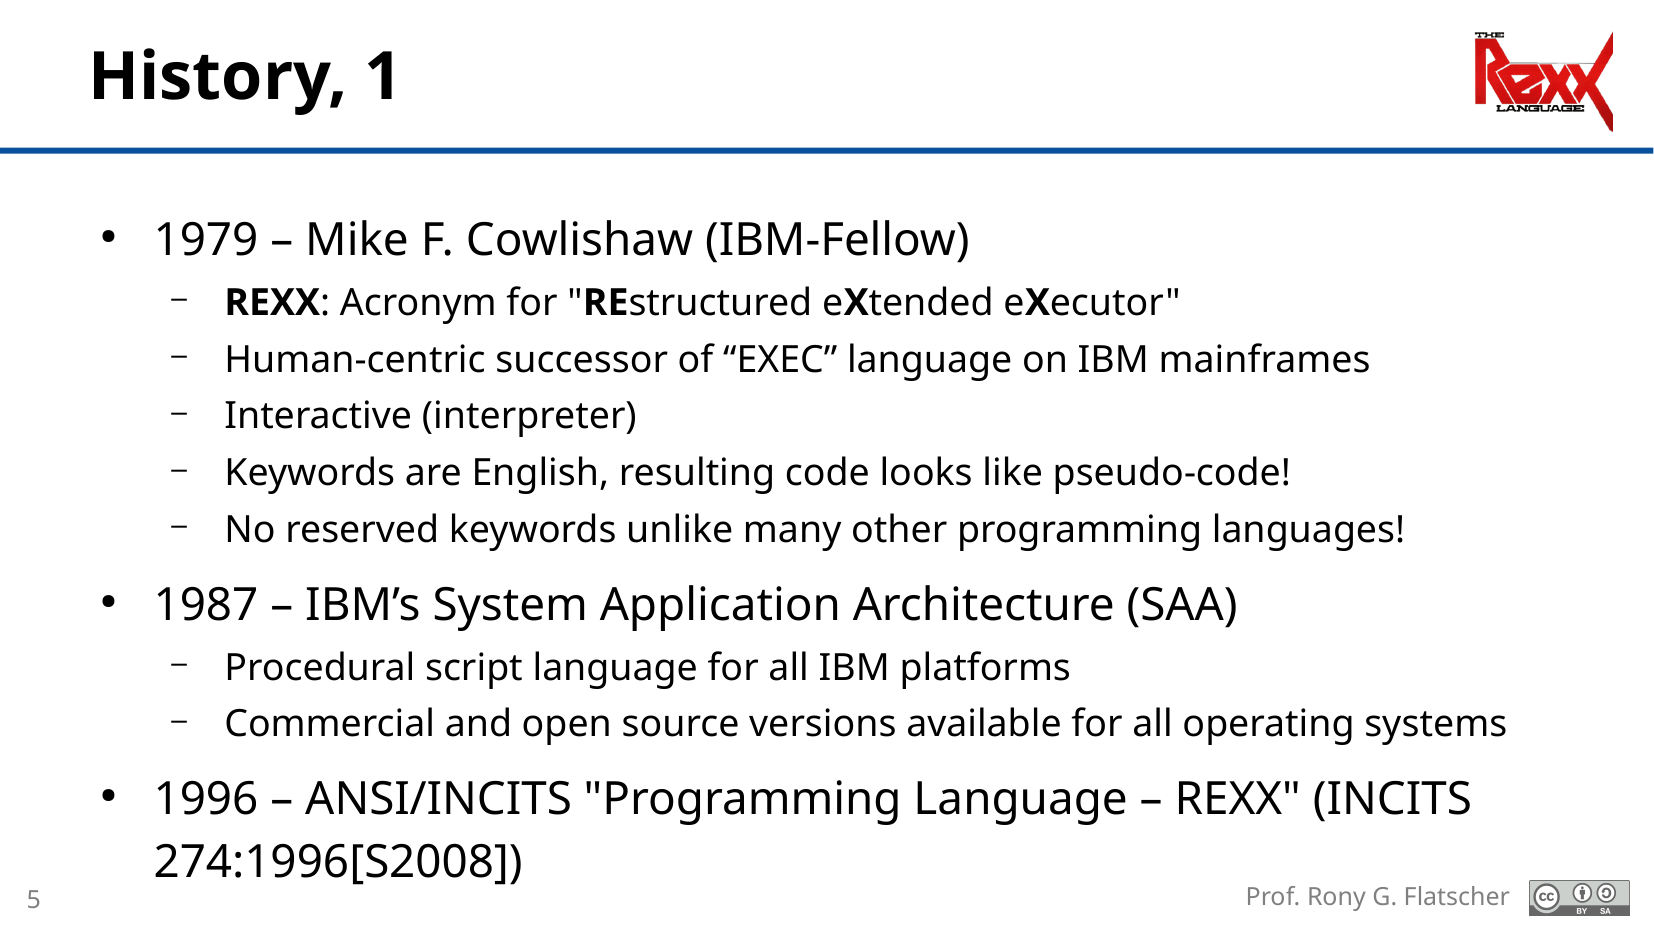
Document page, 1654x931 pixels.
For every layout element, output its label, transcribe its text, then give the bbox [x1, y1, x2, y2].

list 1979 – Mike F. Cowlishaw (IBM-Fellow) REXX: Acronym for "REstructured eXtended eXecutor" Human-centric successor of “EXEC” language on IBM mainframes Interactive (interpreter) Keywords are English, resulting code looks like pseudo-code! No reserved keywords unlike many other programming languages! 1987 – IBM’s System Application Architecture (SAA) Procedural script language for all IBM platforms Commercial and open source versions available for all operating systems 1996 – ANSI/INCITS "Programming Language – REXX" (INCITS 274:1996[S2008]) [82, 206, 1571, 857]
title History, 1 [29, 0, 1654, 148]
